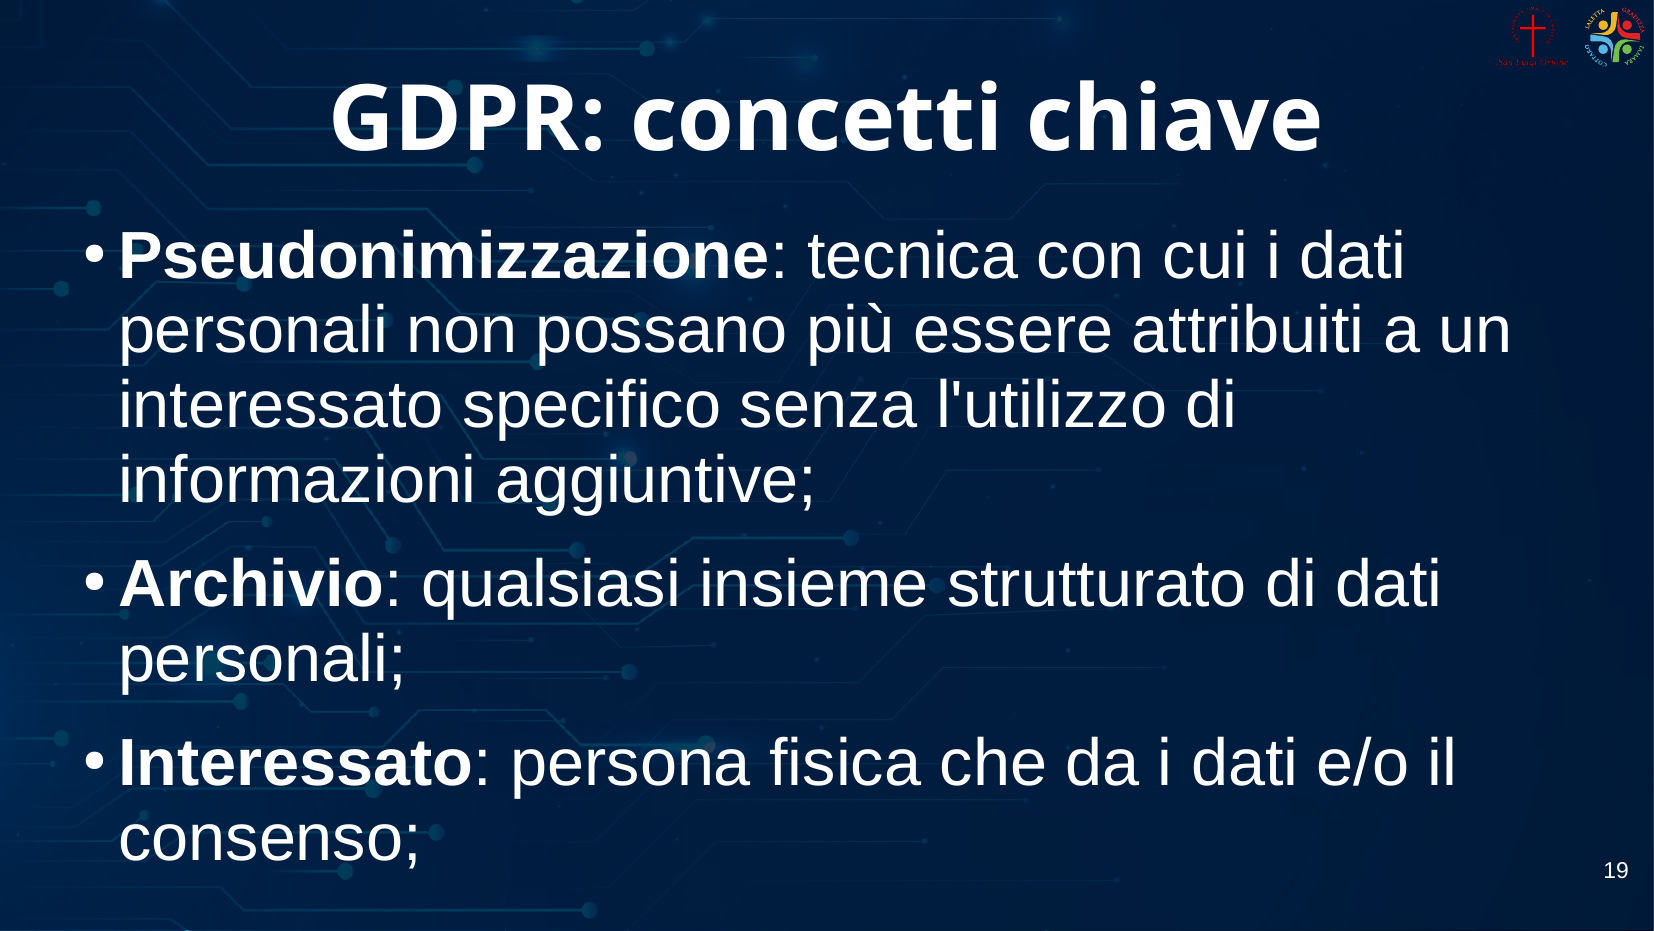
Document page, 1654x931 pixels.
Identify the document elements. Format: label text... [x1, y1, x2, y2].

subtitle Pseudonimizzazione: tecnica con cui i dati personali non possano più essere attribuiti a un interessato specifico senza l'utilizzo di informazioni aggiuntive; Archivio: qualsiasi insieme strutturato di dati personali; Interessato: persona fisica che da i dati e/o il consenso; [82, 217, 1571, 875]
title GDPR: concetti chiave [82, 37, 1571, 193]
picture [1498, 7, 1568, 37]
